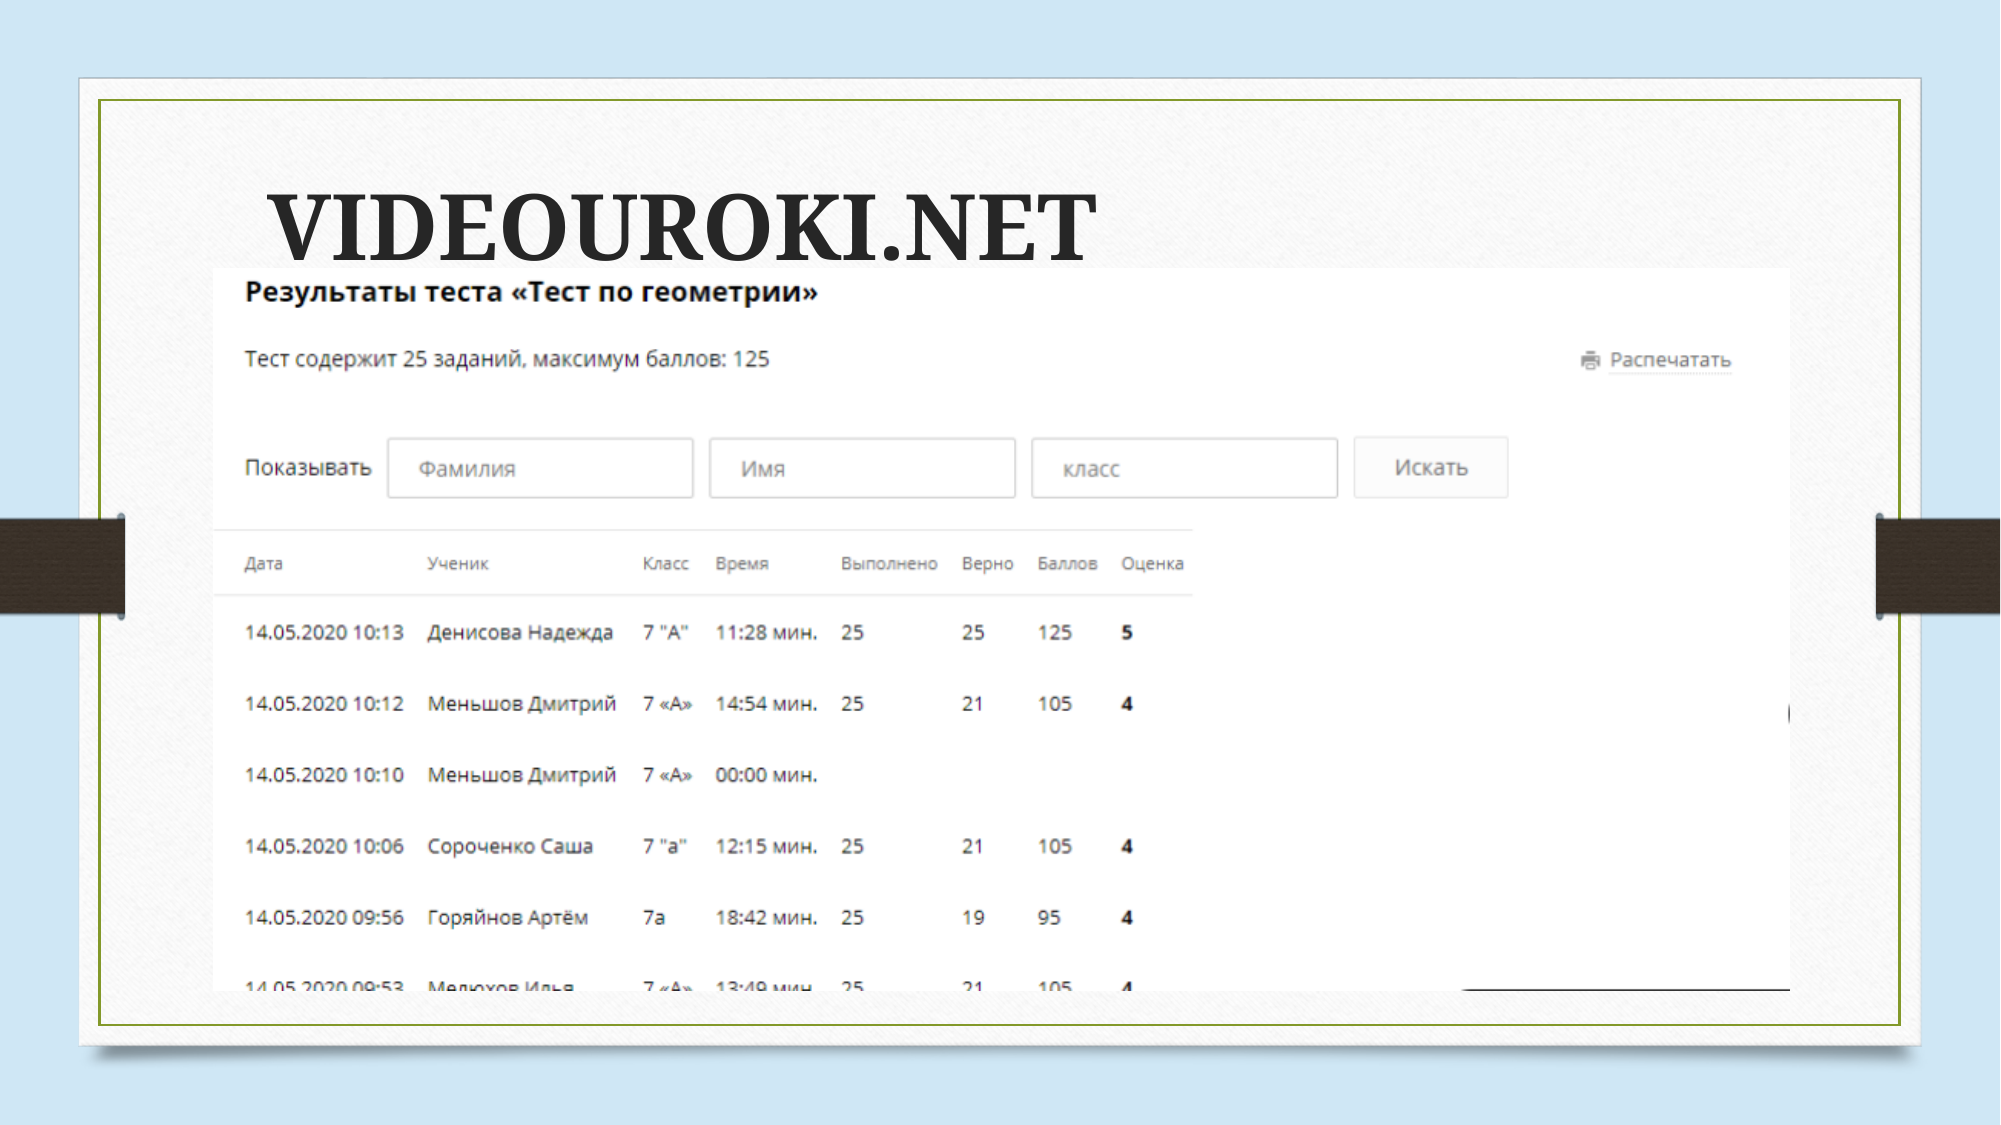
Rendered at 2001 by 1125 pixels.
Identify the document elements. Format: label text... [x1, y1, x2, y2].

picture [0, 0, 2001, 1125]
title VIDEOUROKI.NET [212, 161, 1153, 279]
